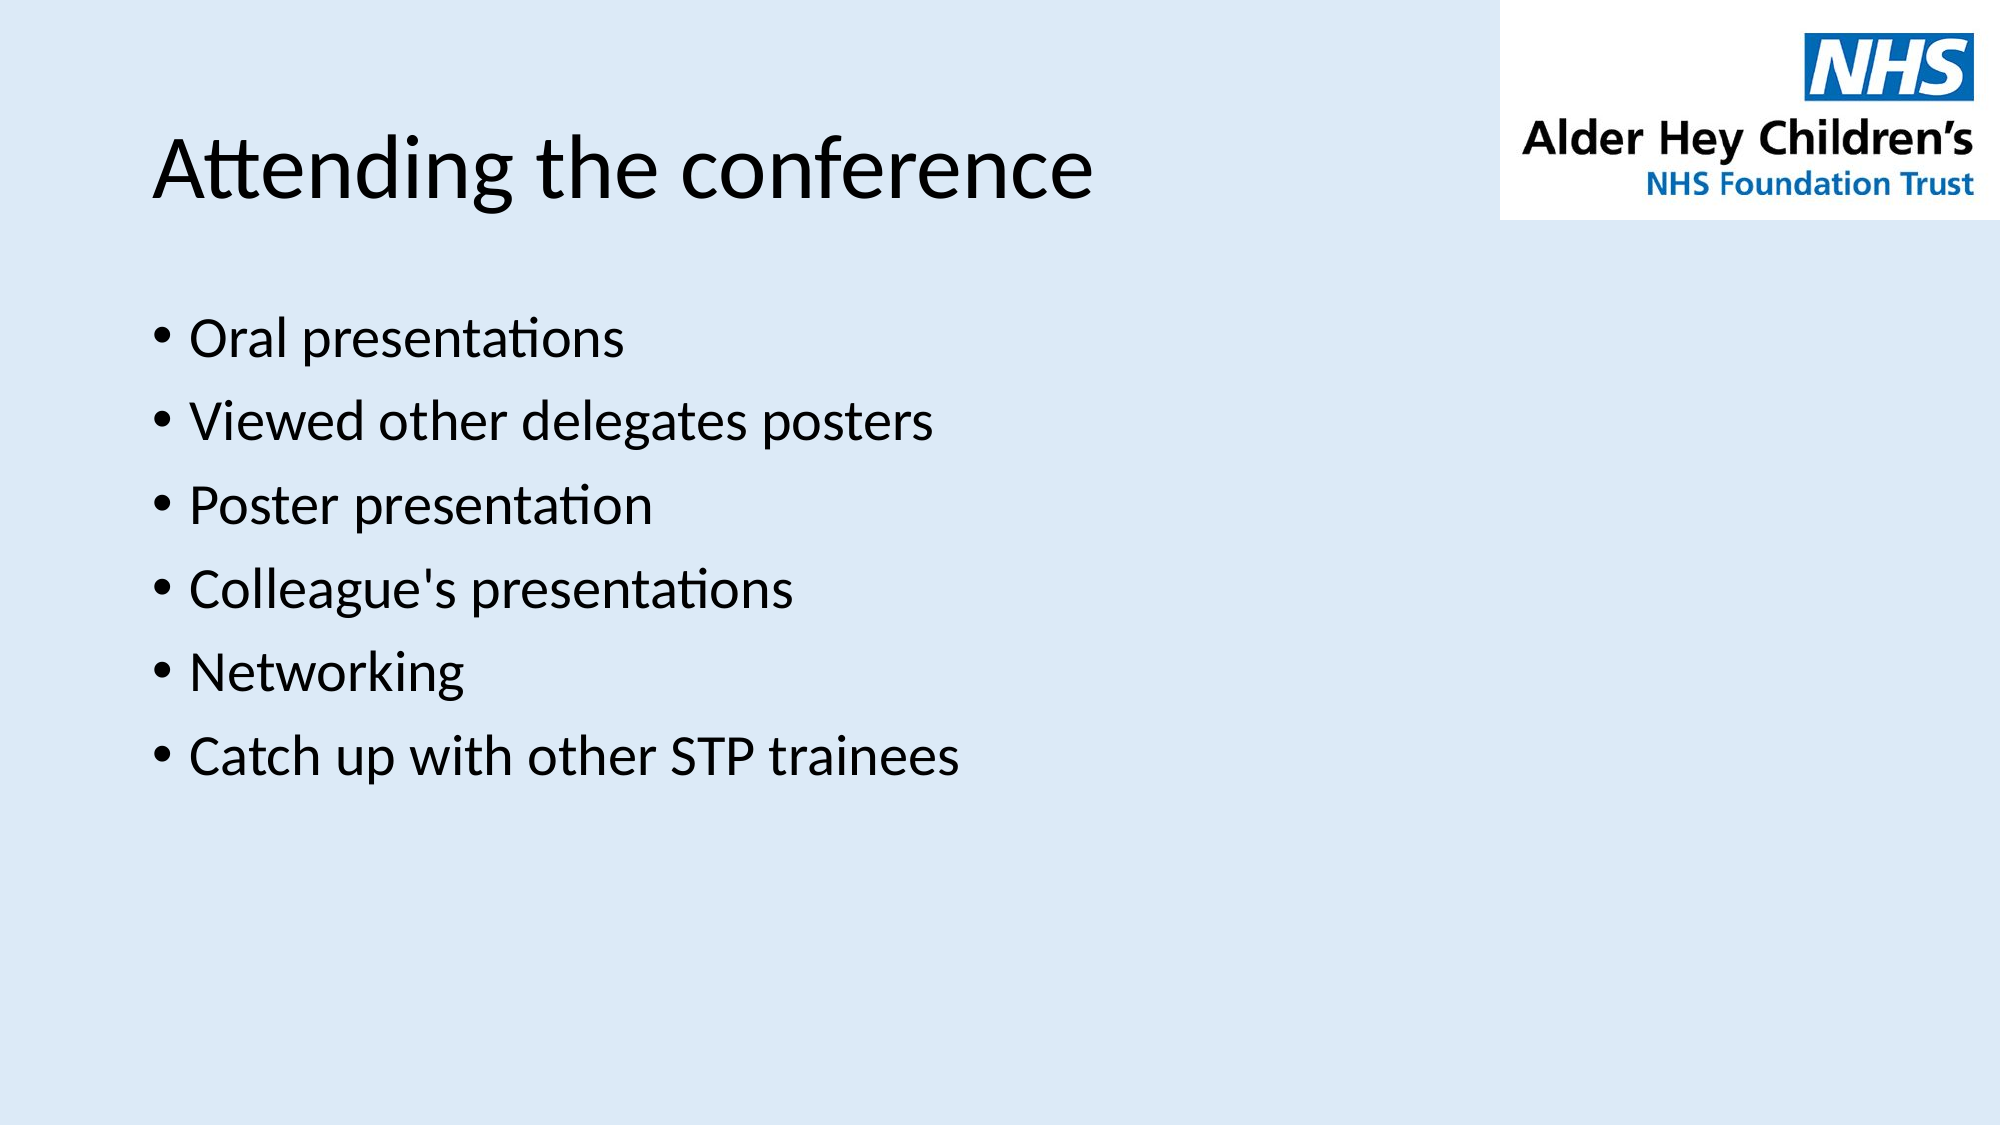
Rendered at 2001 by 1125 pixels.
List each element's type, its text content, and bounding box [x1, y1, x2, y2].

list Oral presentations Viewed other delegates posters Poster presentation Colleague's presentations Networking Catch up with other STP trainees [137, 299, 1863, 1014]
title Attending the conference [137, 59, 1863, 278]
picture [1500, 0, 2000, 220]
